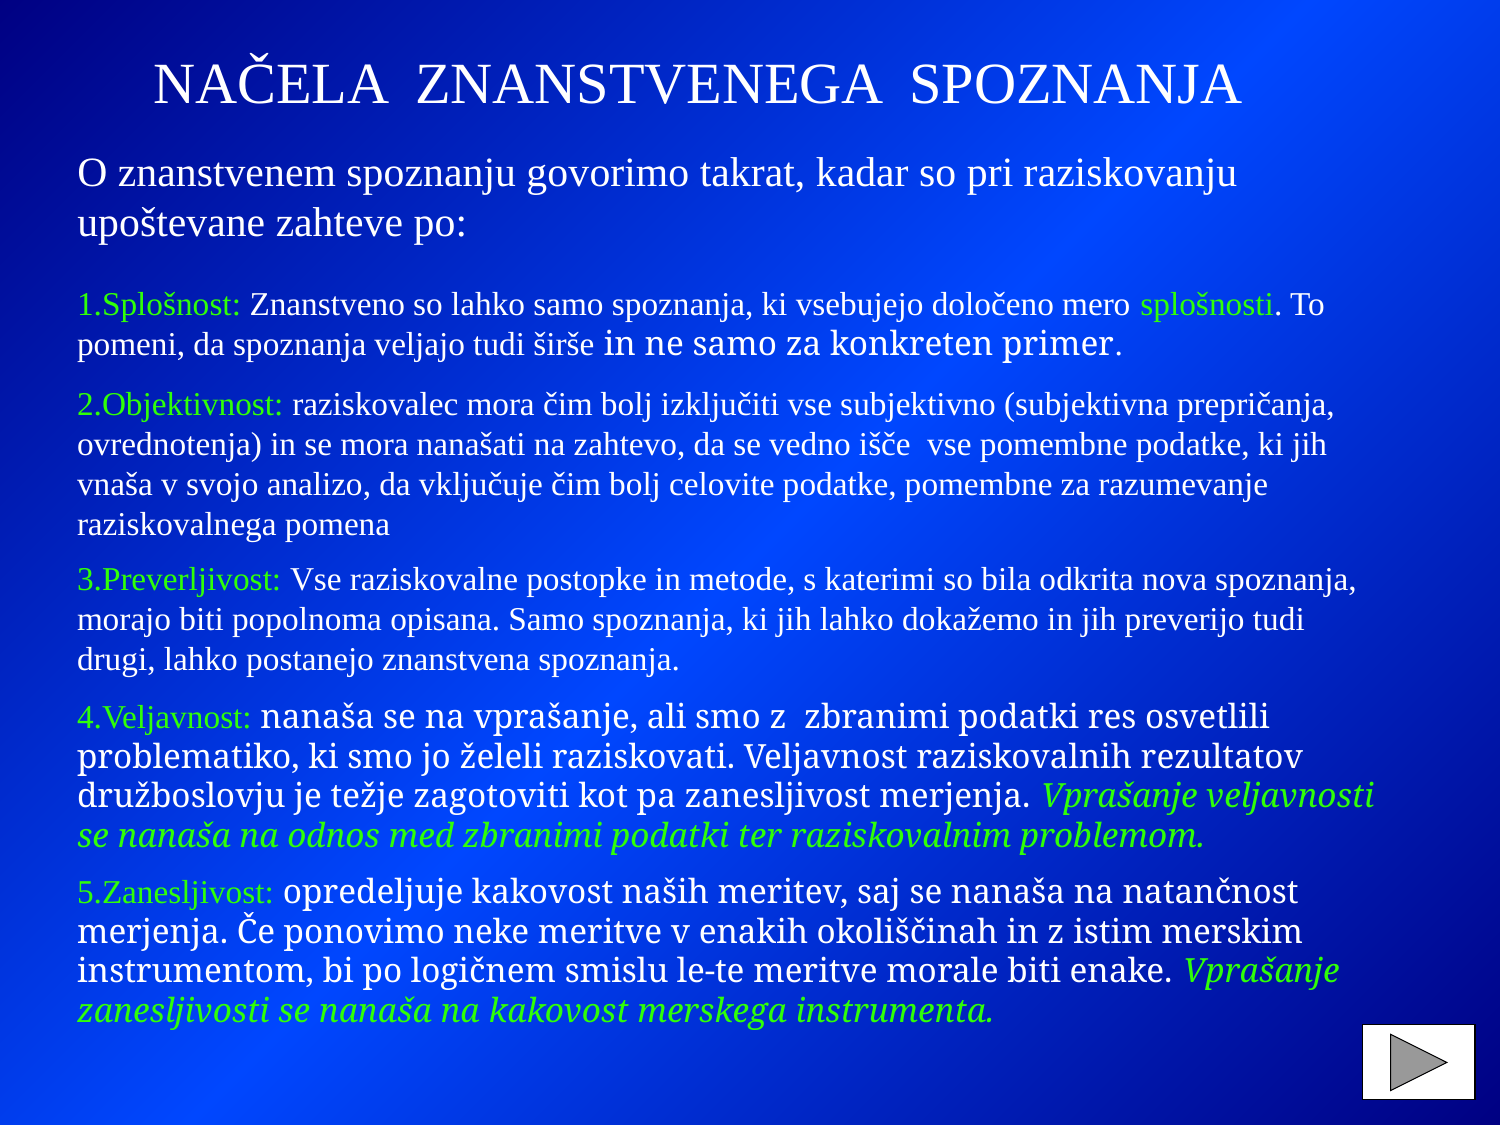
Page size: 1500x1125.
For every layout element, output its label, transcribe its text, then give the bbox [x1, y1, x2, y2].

text_box 4.Veljavnost: nanaša se na vprašanje, ali smo z zbranimi podatki res osvetlili problematiko, ki smo jo želeli raziskovati. Veljavnost raziskovalnih rezultatov družboslovju je težje zagotoviti kot pa zanesljivost merjenja. Vprašanje veljavnosti se nanaša na odnos med zbranimi podatki ter raziskovalnim problemom. [62, 687, 1400, 862]
text_box 1.Splošnost: Znanstveno so lahko samo spoznanja, ki vsebujejo določeno mero splošnosti. To pomeni, da spoznanja veljajo tudi širše in ne samo za konkreten primer. [62, 274, 1400, 370]
text_box 5.Zanesljivost: opredeljuje kakovost naših meritev, saj se nanaša na natančnost merjenja. Če ponovimo neke meritve v enakih okoliščinah in z istim merskim instrumentom, bi po logičnem smislu le-te meritve morale biti enake. Vprašanje zanesljivosti se nanaša na kakovost merskega instrumenta. [62, 862, 1400, 1037]
text_box NAČELA ZNANSTVENEGA SPOZNANJA [37, 37, 1450, 123]
text_box [1362, 1024, 1476, 1100]
text_box O znanstvenem spoznanju govorimo takrat, kadar so pri raziskovanju upoštevane zahteve po: [62, 137, 1438, 253]
text_box 3.Preverljivost: Vse raziskovalne postopke in metode, s katerimi so bila odkrita nova spoznanja, morajo biti popolnoma opisana. Samo spoznanja, ki jih lahko dokažemo in jih preverijo tudi drugi, lahko postanejo znanstvena spoznanja. [62, 549, 1400, 685]
text_box 2.Objektivnost: raziskovalec mora čim bolj izključiti vse subjektivno (subjektivna prepričanja, ovrednotenja) in se mora nanašati na zahtevo, da se vedno išče vse pomembne podatke, ki jih vnaša v svojo analizo, da vključuje čim bolj celovite podatke, pomembne za razumevanje raziskovalnega pomena [62, 374, 1400, 549]
